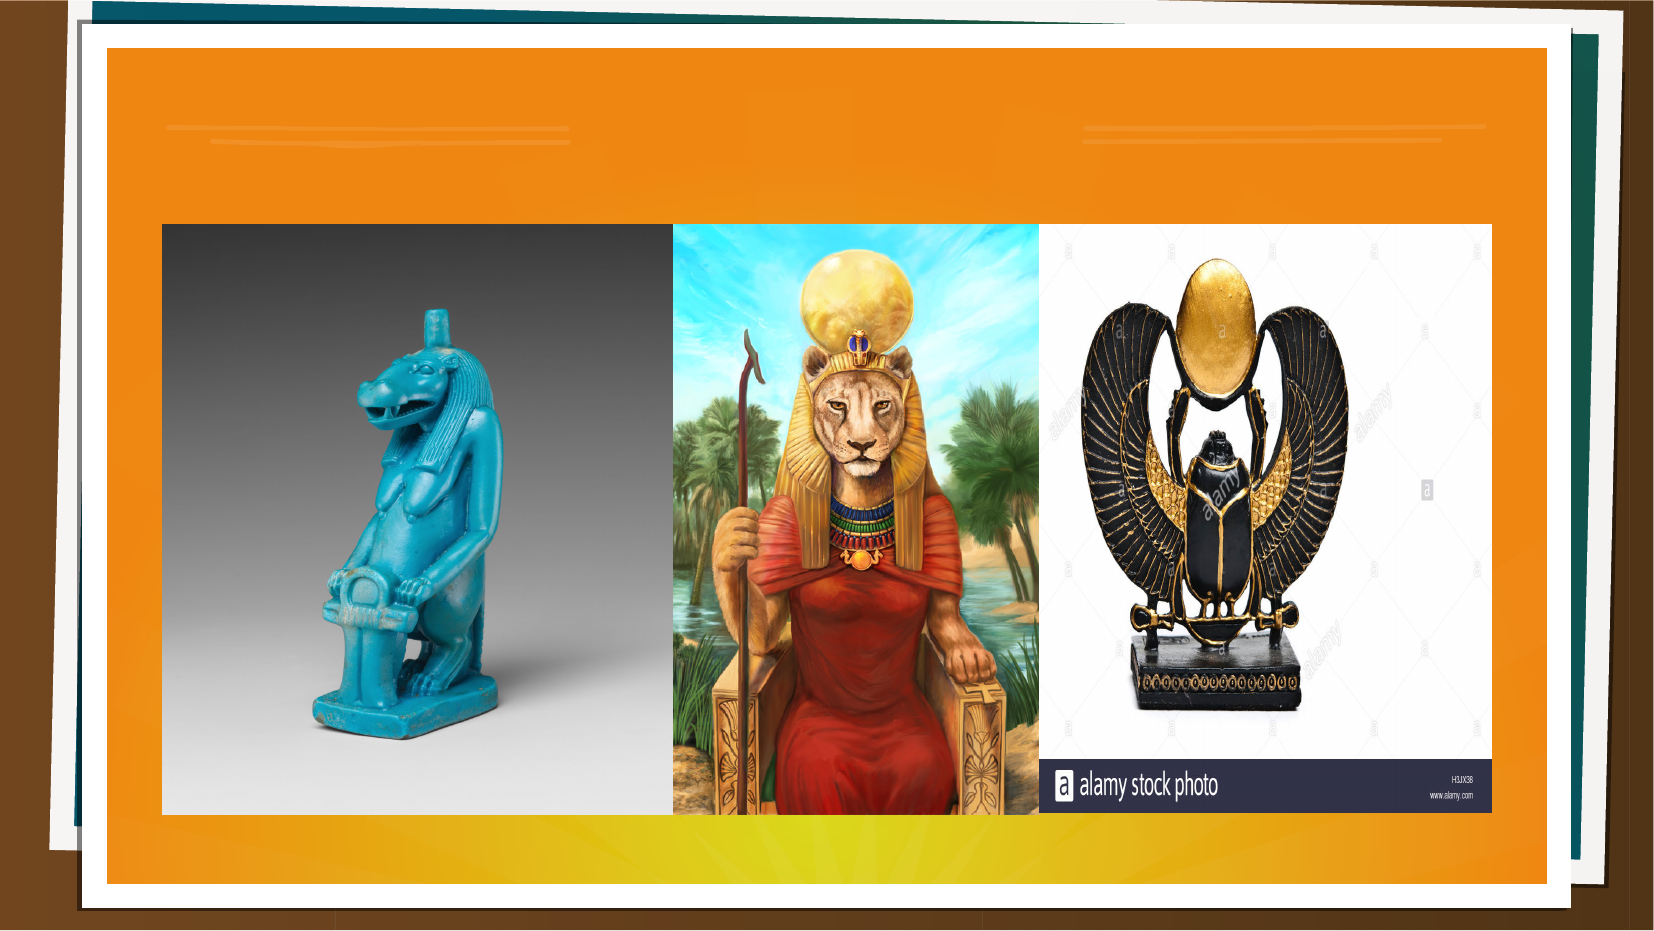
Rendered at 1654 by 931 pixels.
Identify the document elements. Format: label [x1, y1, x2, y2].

picture [162, 224, 1492, 815]
